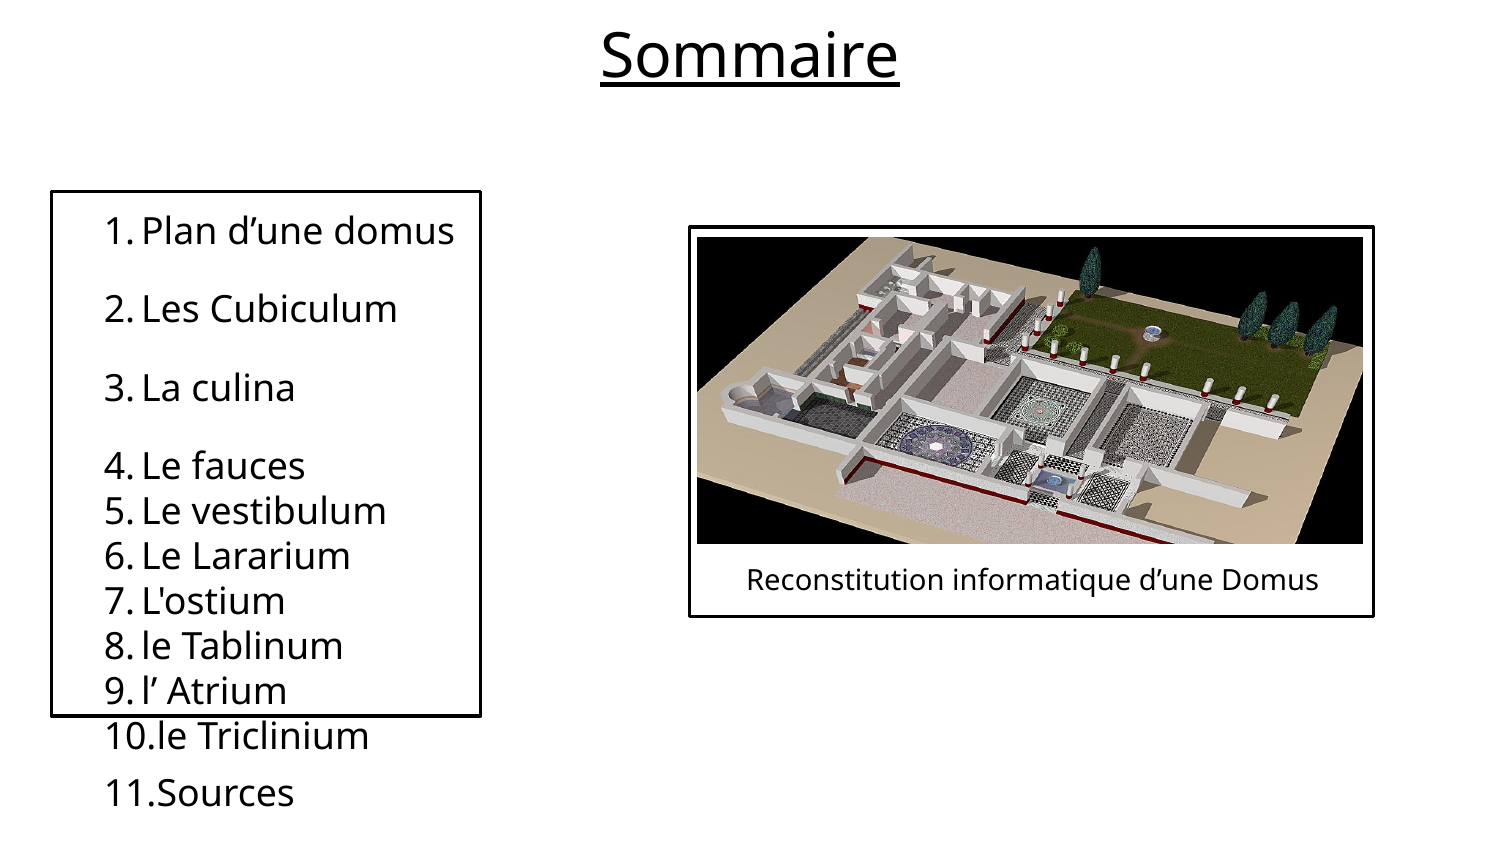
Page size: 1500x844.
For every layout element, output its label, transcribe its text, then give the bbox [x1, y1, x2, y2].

text_box Reconstitution informatique d’une Domus [691, 546, 1375, 617]
list Plan d’une domus Les Cubiculum La culina Le fauces Le vestibulum Le Lararium L'ostium le Tablinum l’ Atrium le Triclinium Sources [51, 191, 481, 716]
title Sommaire [51, 0, 1449, 94]
picture [697, 237, 1363, 544]
